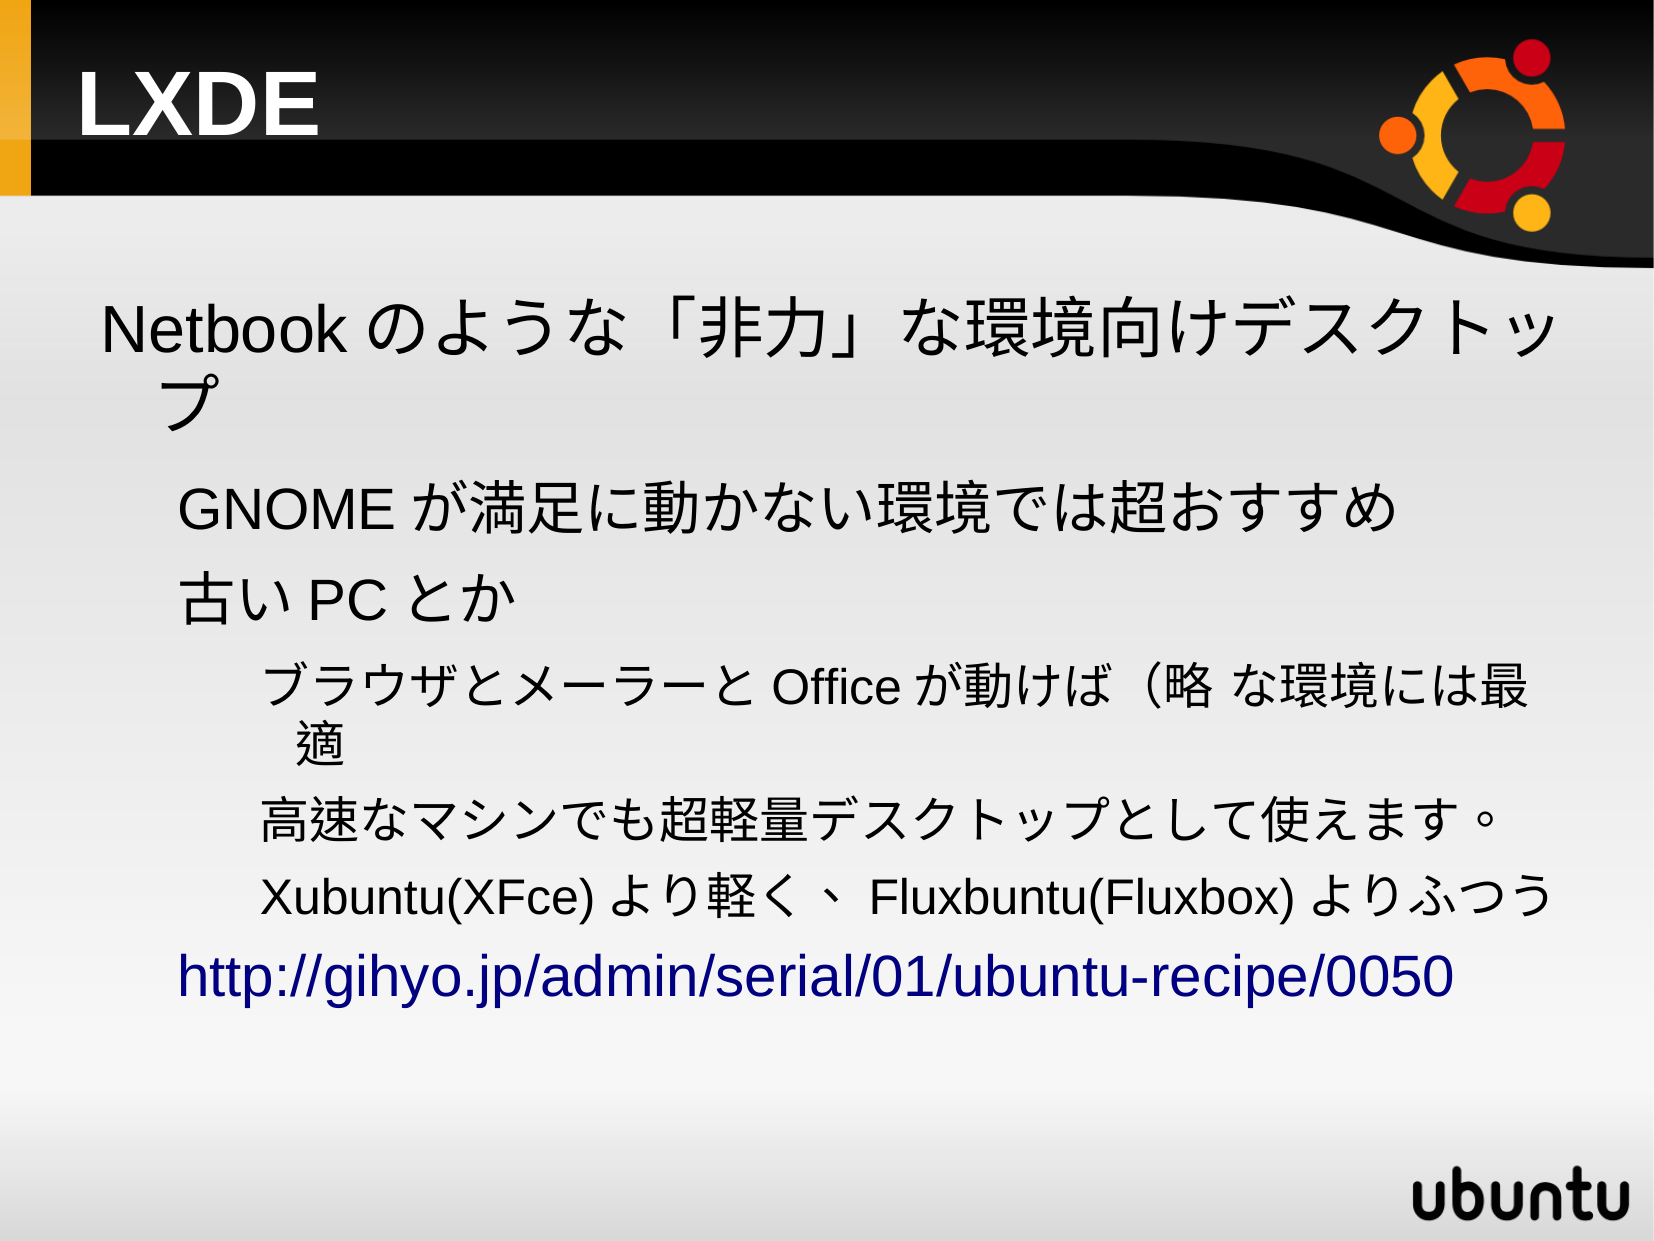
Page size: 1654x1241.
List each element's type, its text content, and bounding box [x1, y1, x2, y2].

title LXDE [76, 7, 1565, 200]
picture [0, 0, 1654, 1241]
list Netbookのような「非力」な環境向けデスクトップ GNOMEが満足に動かない環境では超おすすめ 古いPCとか ブラウザとメーラーとOfficeが動けば（略 な環境には最適 高速なマシンでも超軽量デスクトップとして使えます。 Xubuntu(XFce)より軽く、Fluxbuntu(Fluxbox)よりふつう http://gihyo.jp/admin/serial/01/ubuntu-recipe/0050 [82, 290, 1571, 1094]
